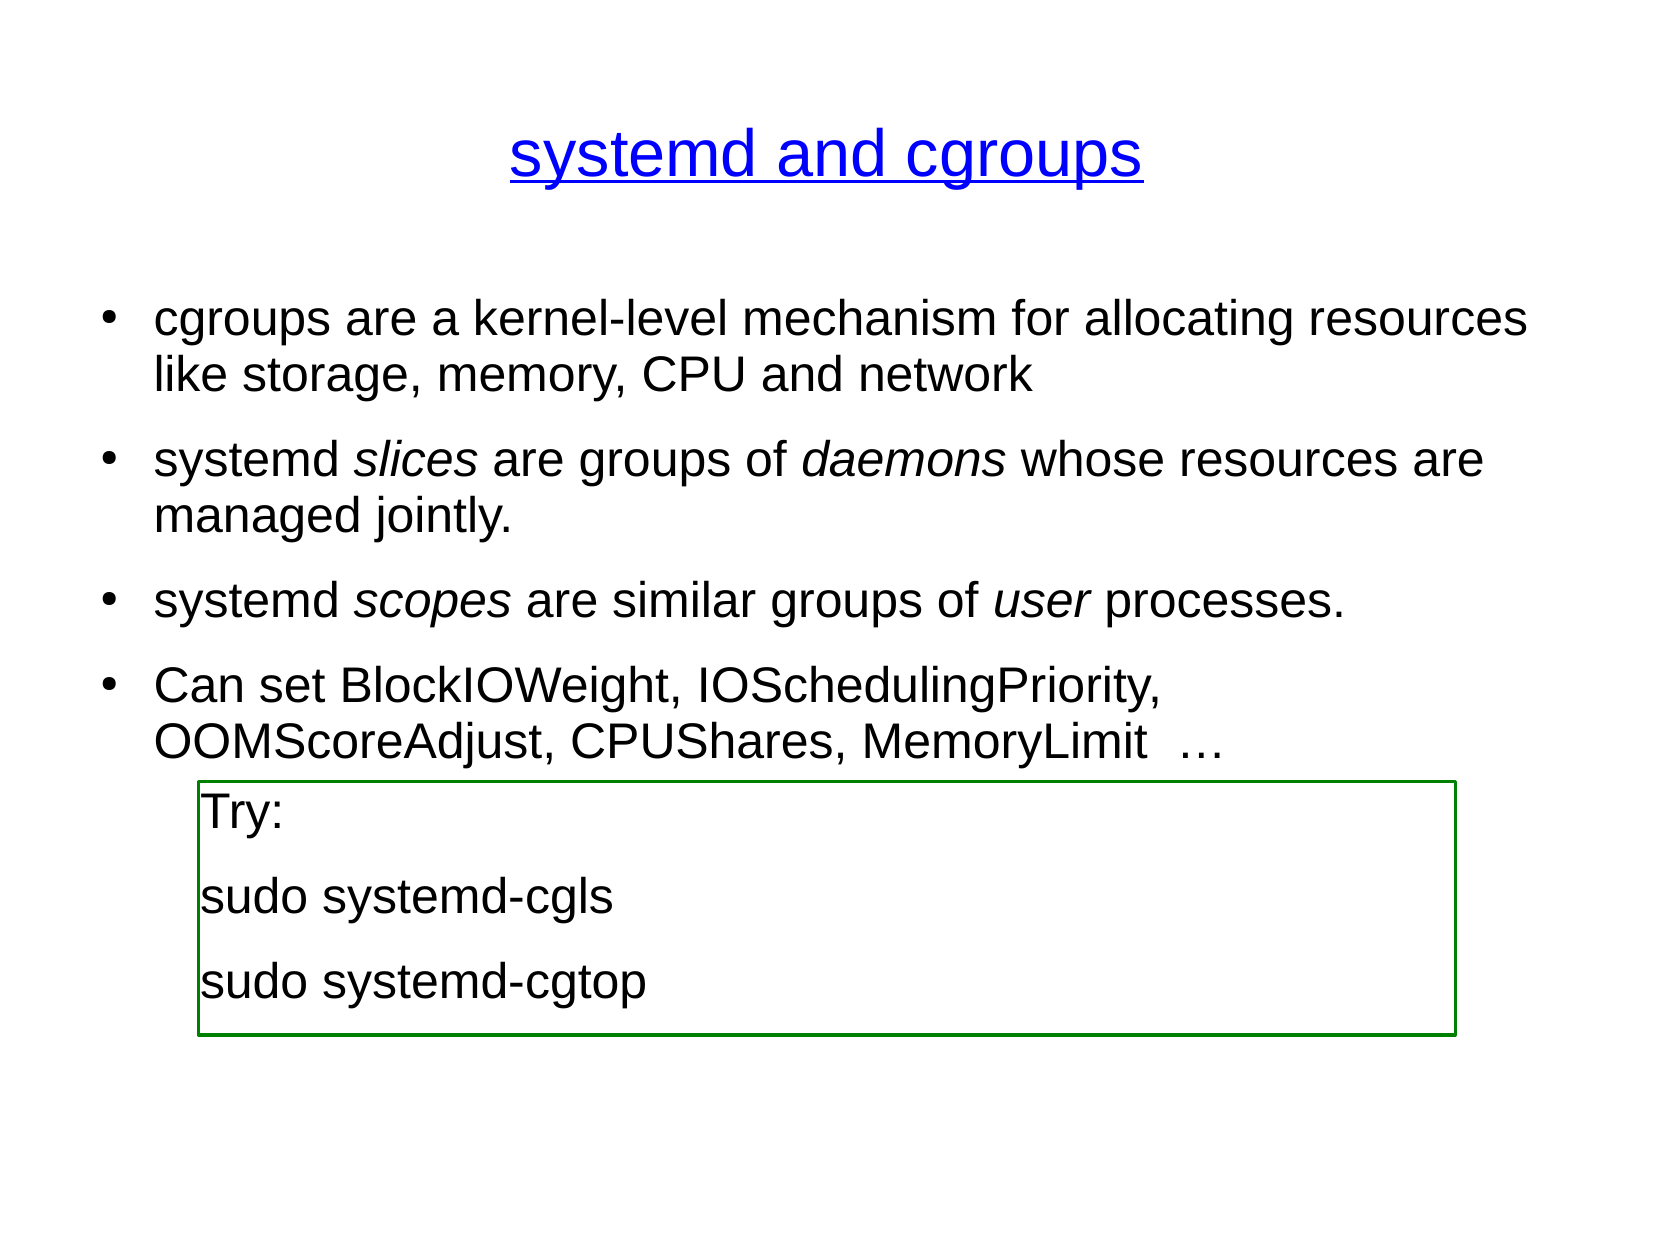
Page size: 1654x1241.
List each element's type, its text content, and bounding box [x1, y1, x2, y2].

list cgroups are a kernel-level mechanism for allocating resources like storage, memory, CPU and network systemd slices are groups of daemons whose resources are managed jointly. systemd scopes are similar groups of user processes. Can set BlockIOWeight, IOSchedulingPriority, OOMScoreAdjust, CPUShares, MemoryLimit … [82, 290, 1576, 706]
title systemd and cgroups [82, 49, 1571, 257]
list Try: sudo systemd-cgls sudo systemd-cgtop [198, 781, 1456, 1036]
